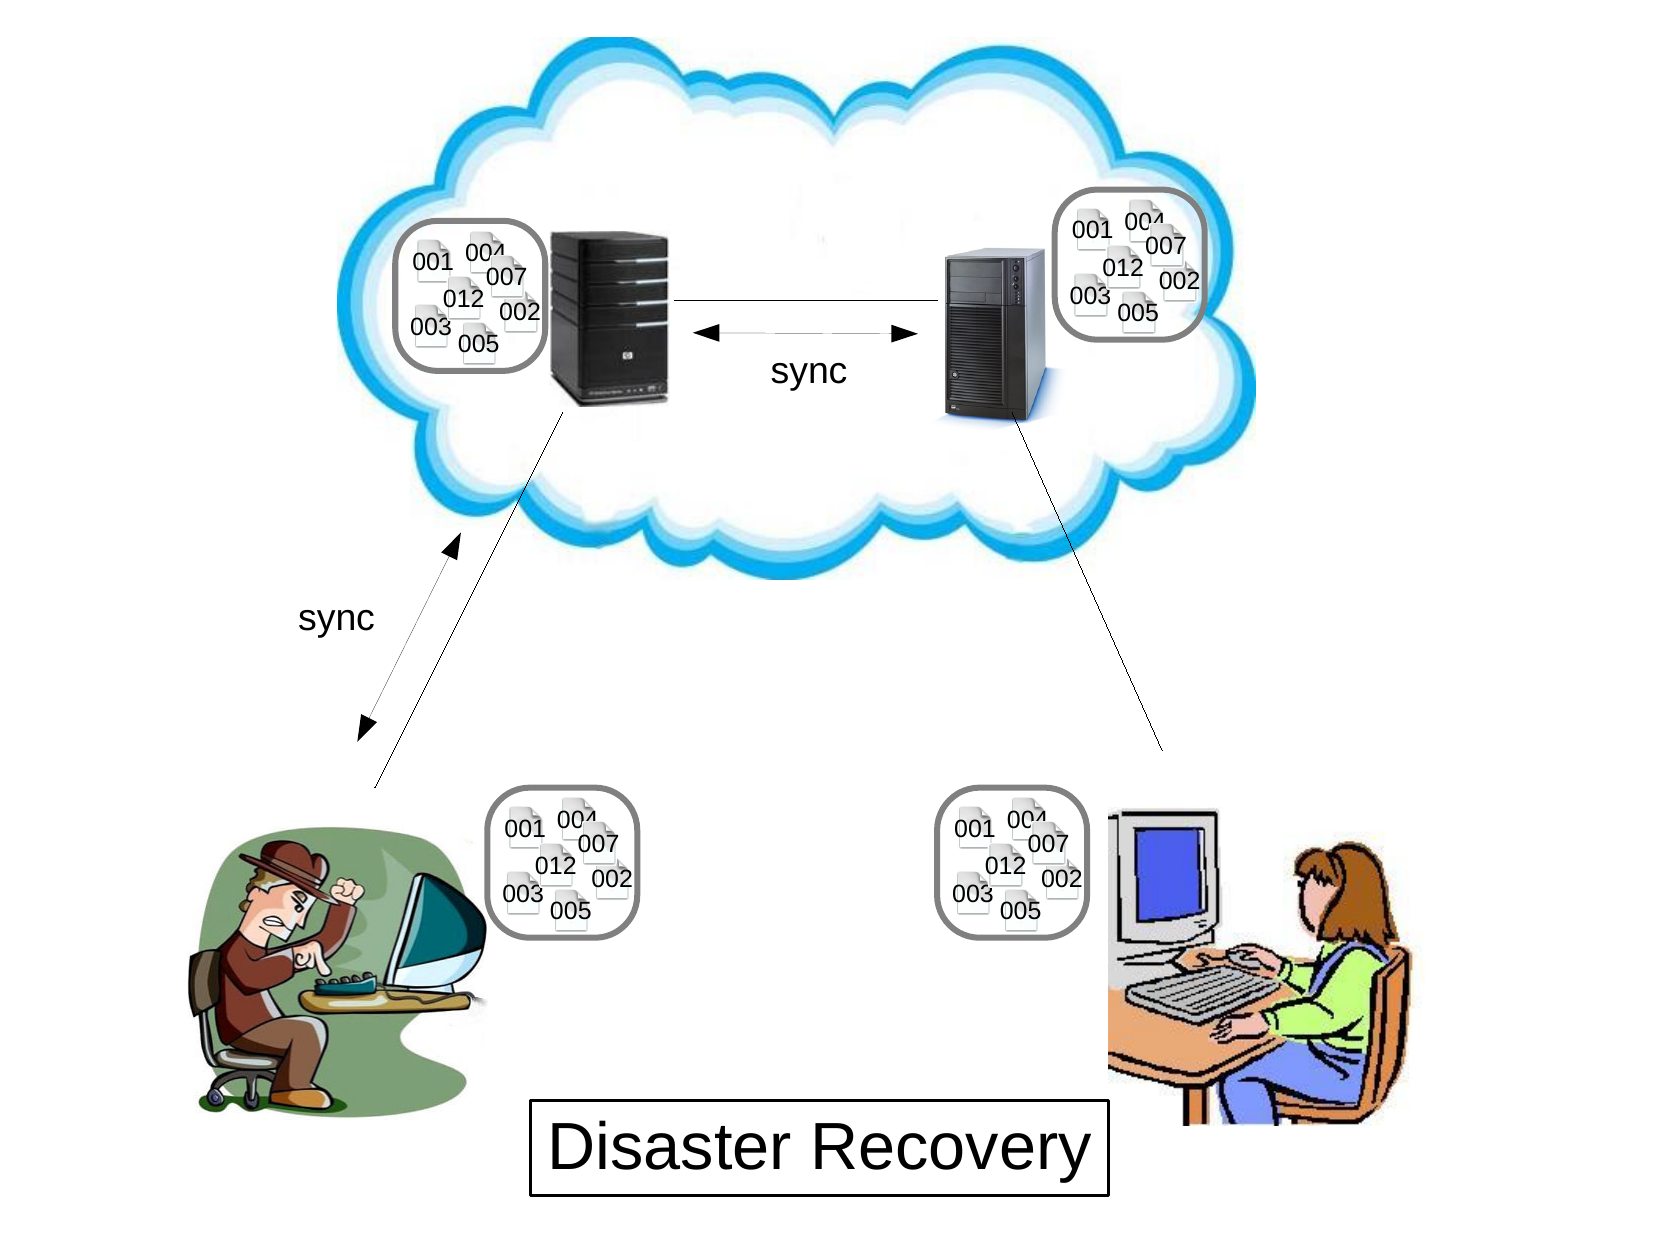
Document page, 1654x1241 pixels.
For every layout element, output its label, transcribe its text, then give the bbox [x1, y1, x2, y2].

picture [187, 825, 488, 1120]
picture [951, 797, 1084, 933]
text_box Disaster Recovery [530, 1100, 1109, 1196]
text_box sync [755, 341, 863, 400]
text_box sync [283, 588, 391, 647]
picture [337, 37, 1256, 580]
picture [501, 797, 634, 933]
picture [1108, 807, 1425, 1126]
